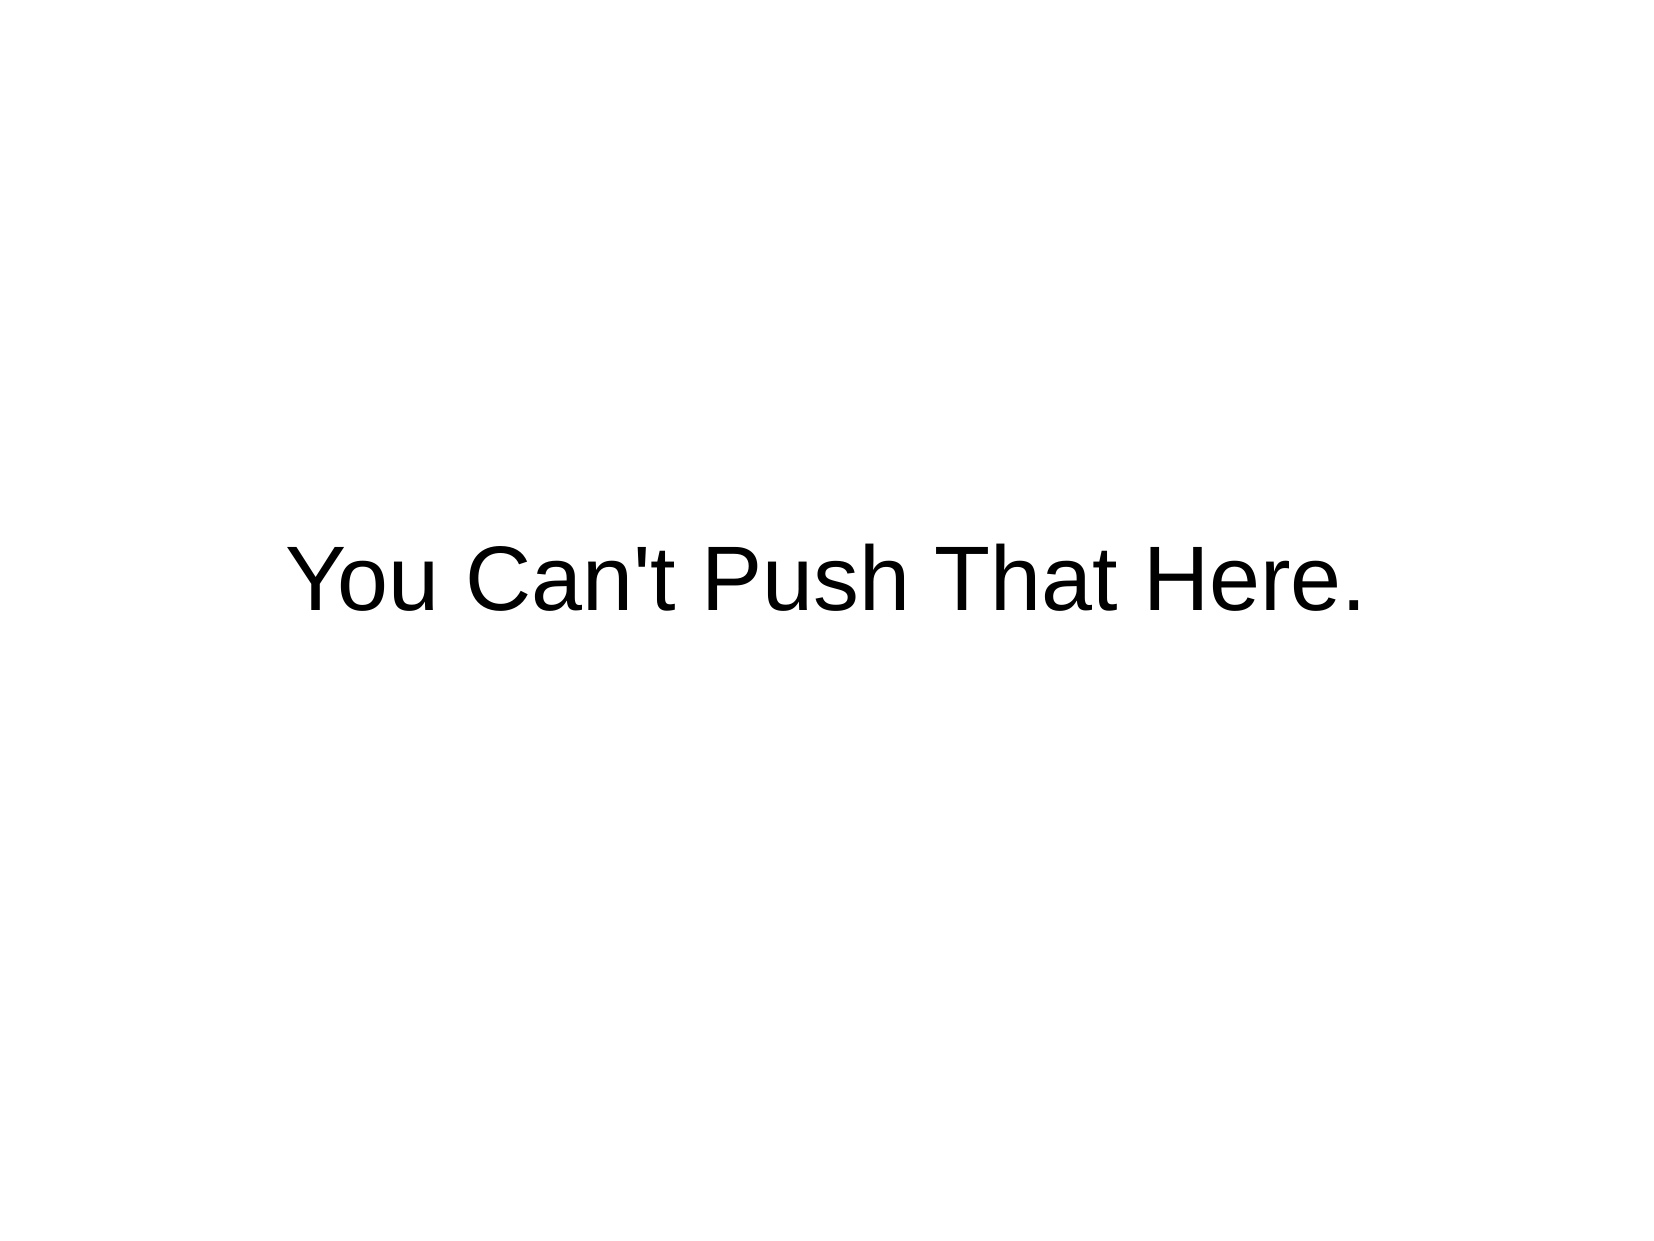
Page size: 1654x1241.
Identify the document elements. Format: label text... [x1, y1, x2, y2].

subtitle You Can't Push That Here. [82, 49, 1571, 1109]
